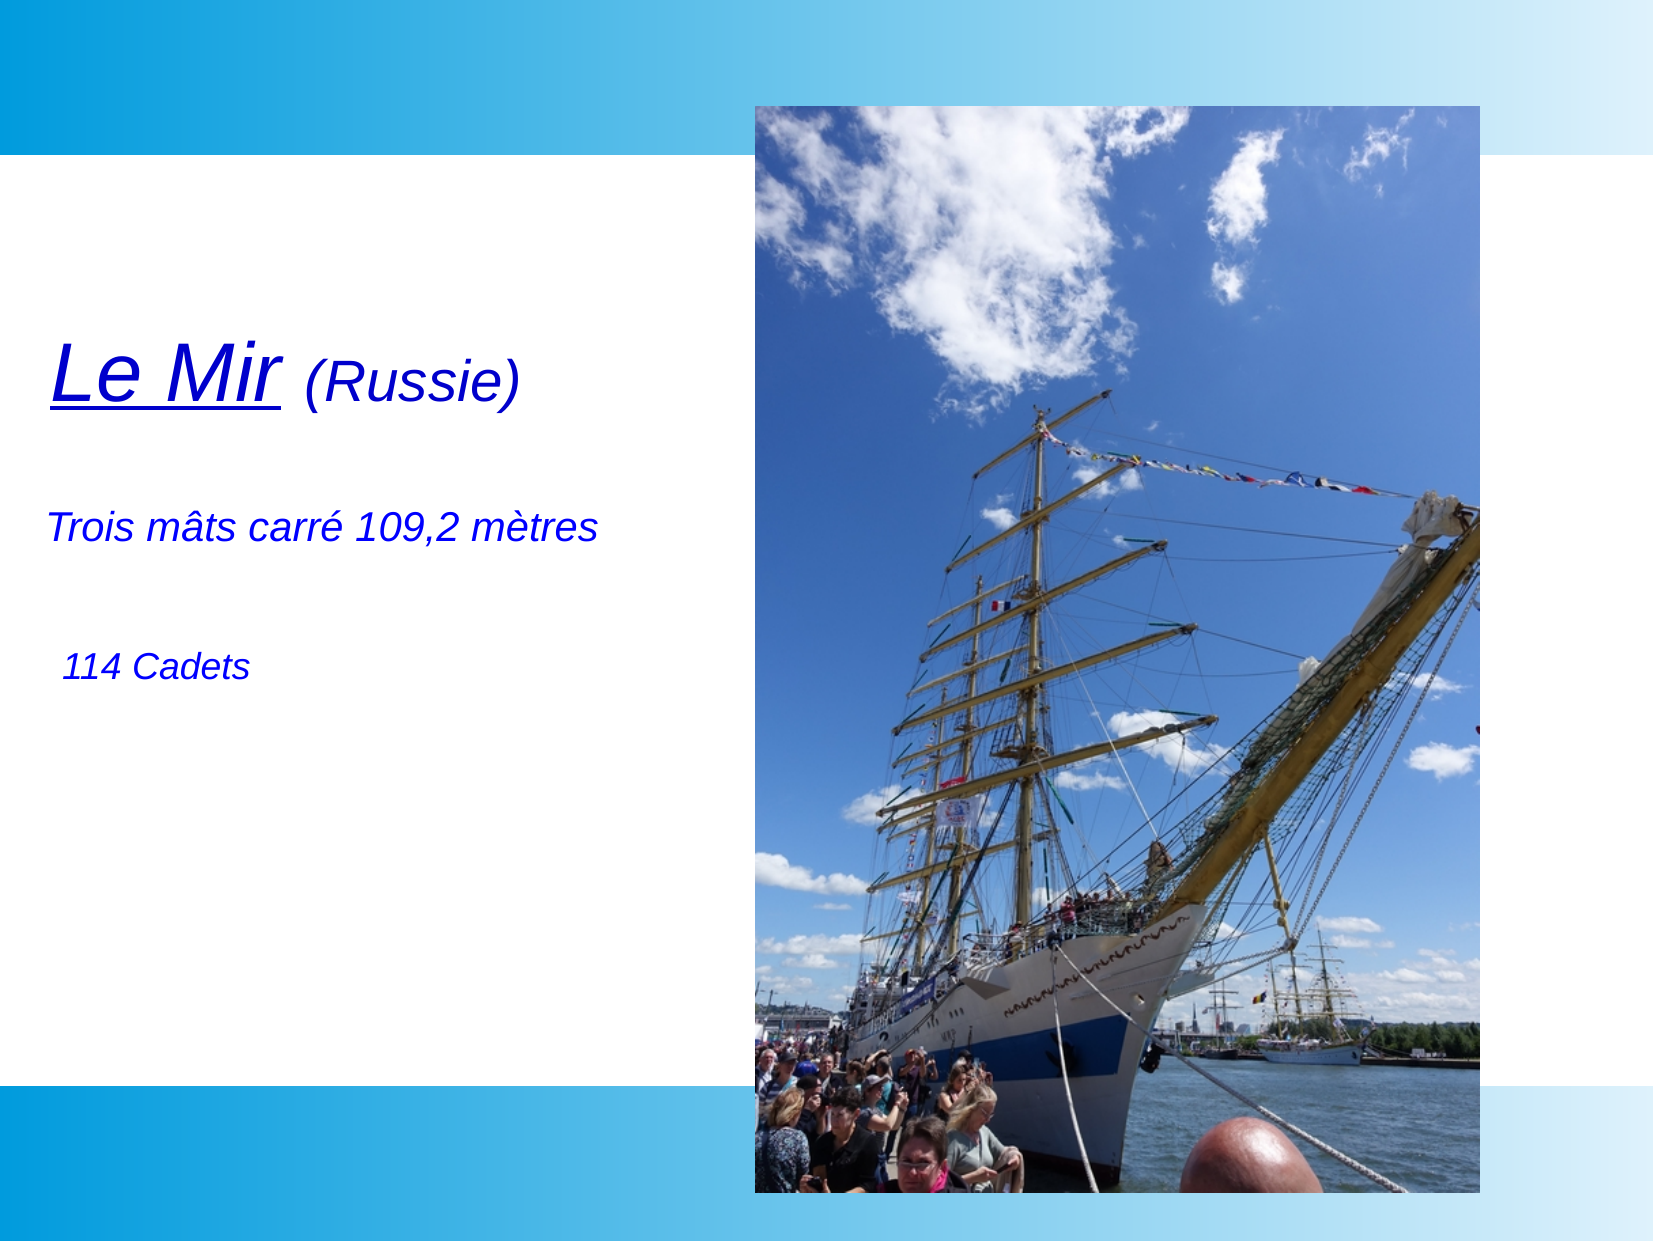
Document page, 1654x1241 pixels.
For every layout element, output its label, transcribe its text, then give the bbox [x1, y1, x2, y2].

text_box 114 Cadets [47, 637, 266, 695]
text_box Le Mir (Russie) [35, 318, 591, 427]
text_box Trois mâts carré 109,2 mètres [30, 496, 615, 558]
picture [755, 106, 1480, 1193]
